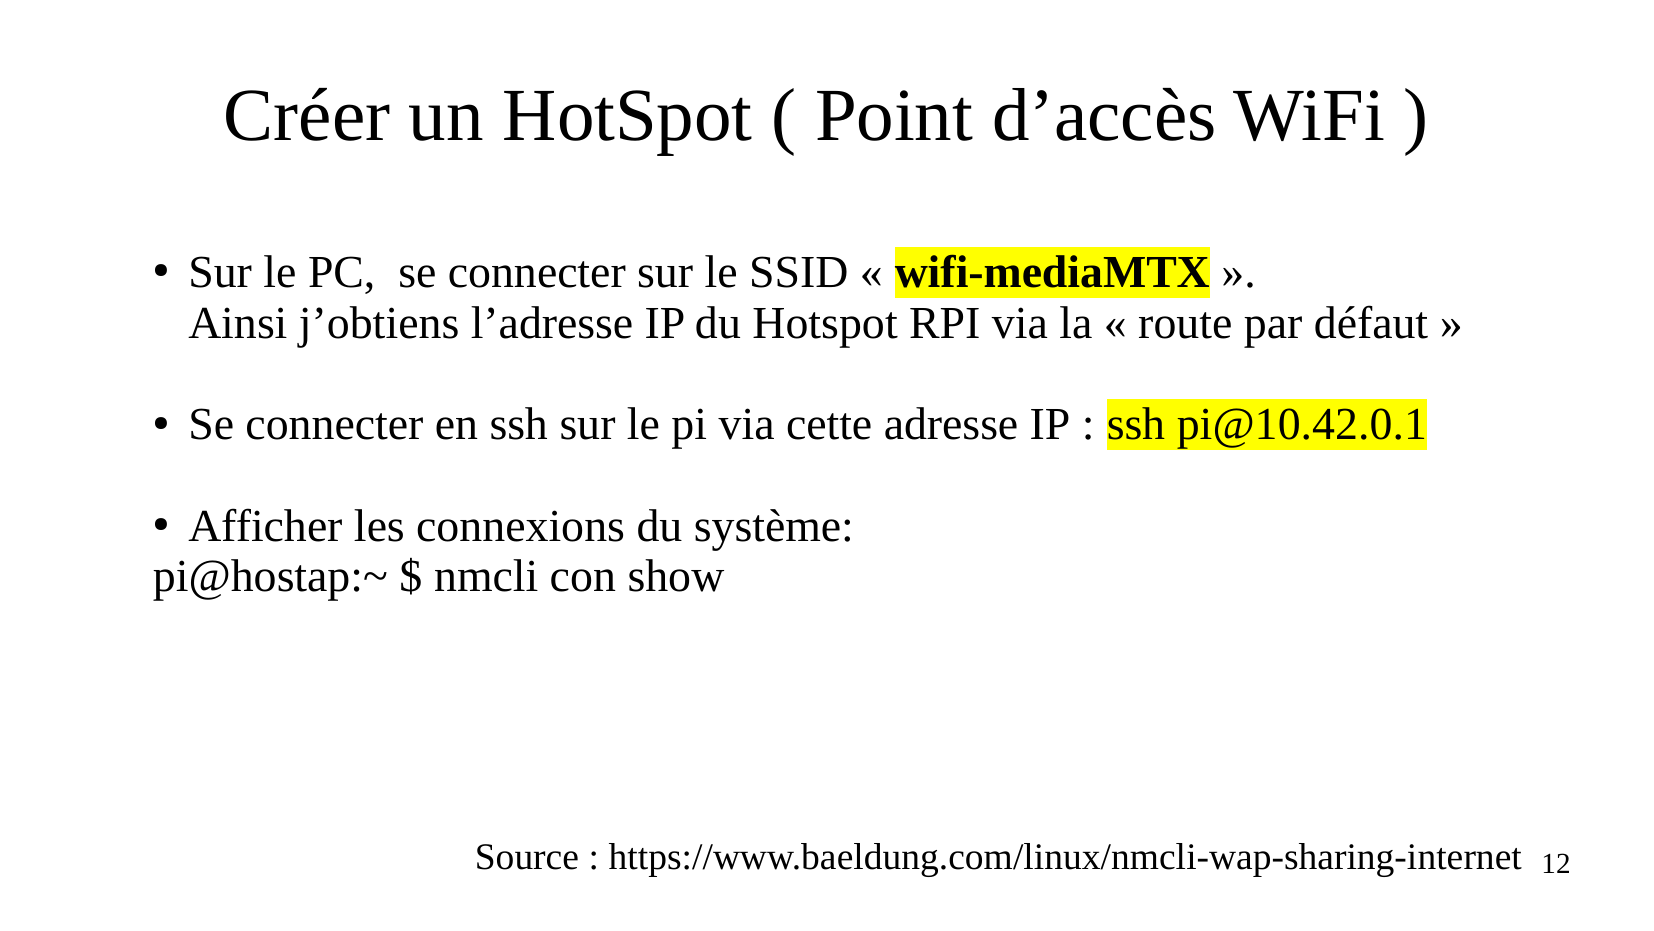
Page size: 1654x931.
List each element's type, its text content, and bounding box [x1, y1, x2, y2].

title Créer un HotSpot ( Point d’accès WiFi ) [82, 37, 1571, 193]
text_box Sur le PC, se connecter sur le SSID « wifi-mediaMTX ». Ainsi j’obtiens l’adresse IP du Hotspot RPI via la « route par défaut » Se connecter en ssh sur le pi via cette adresse IP : ssh pi@10.42.0.1 Afficher les connexions du système: pi@hostap:~ $ nmcli con show [138, 239, 1526, 610]
text_box Source : https://www.baeldung.com/linux/nmcli-wap-sharing-internet [460, 828, 1547, 899]
